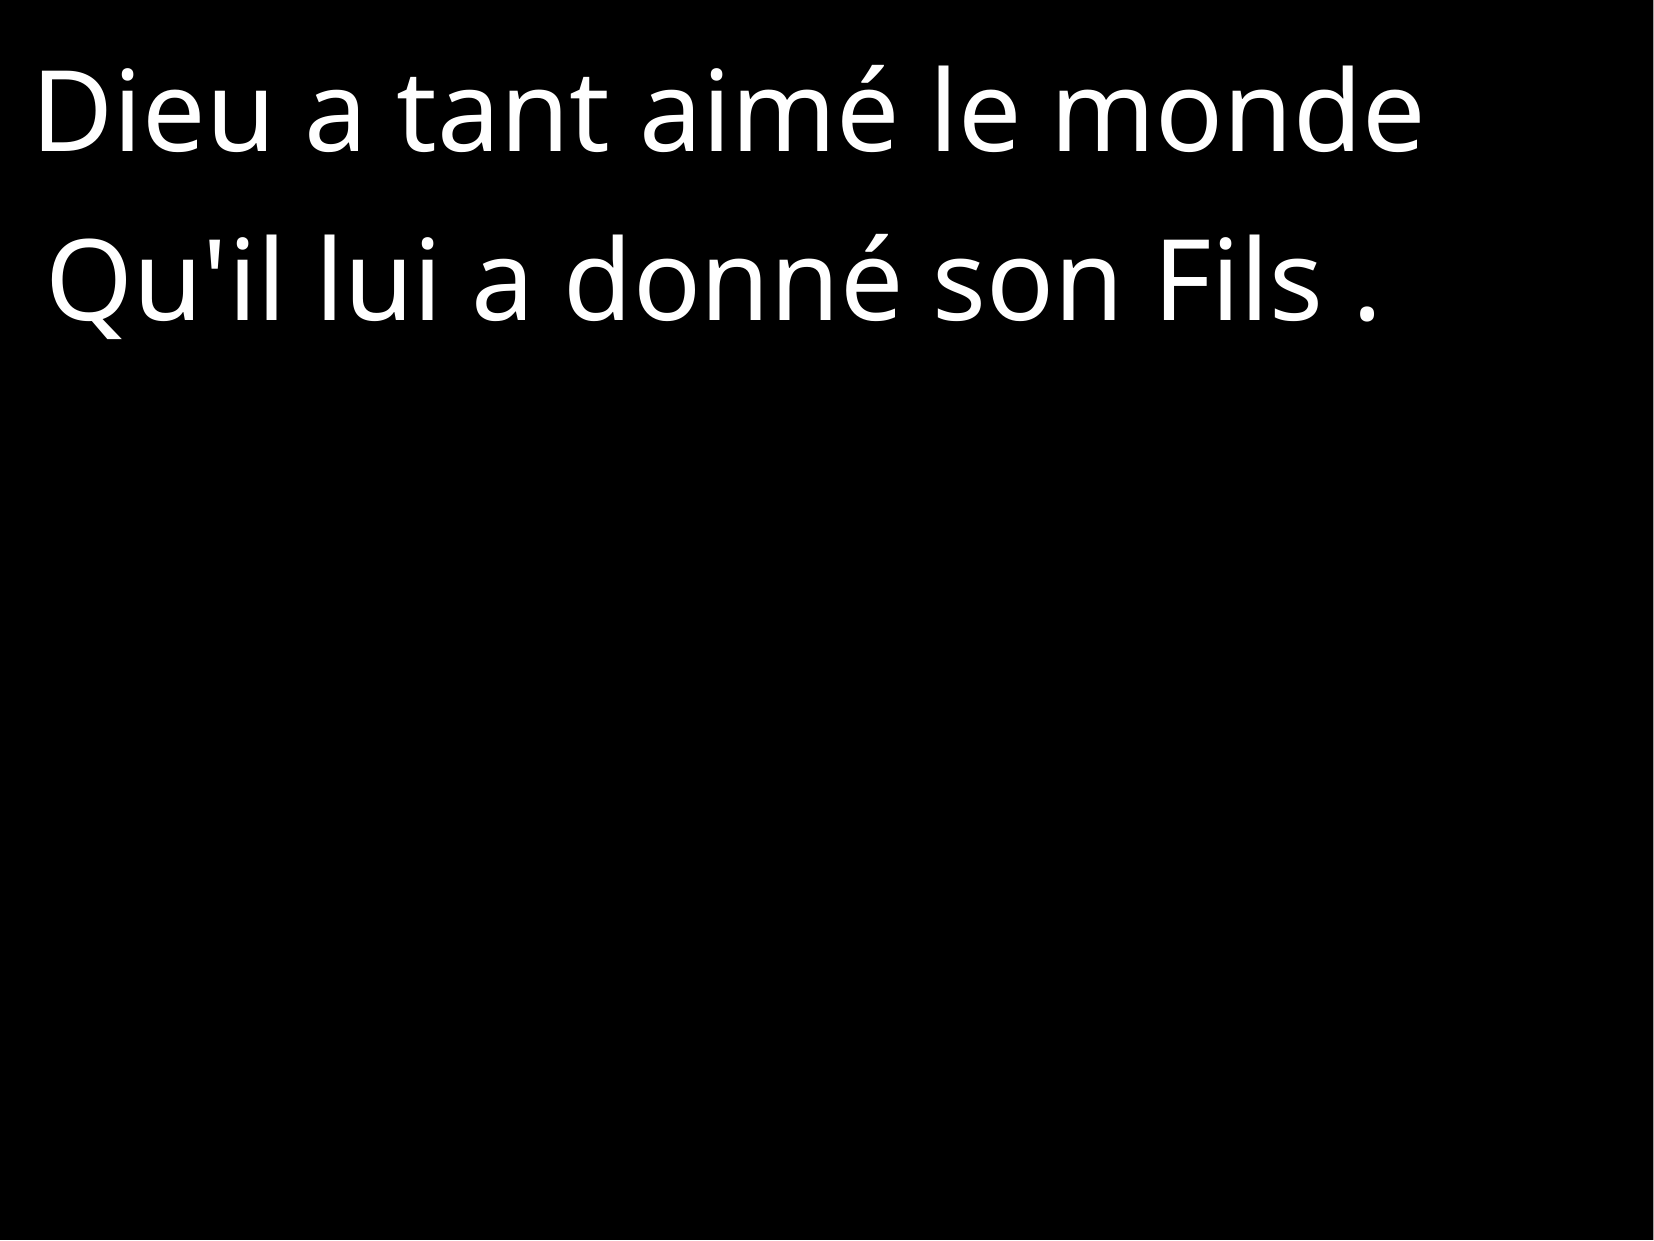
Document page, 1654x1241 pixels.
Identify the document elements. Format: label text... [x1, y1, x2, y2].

text_box Dieu a tant aimé le monde Qu'il lui a donné son Fils . [0, 30, 1489, 970]
